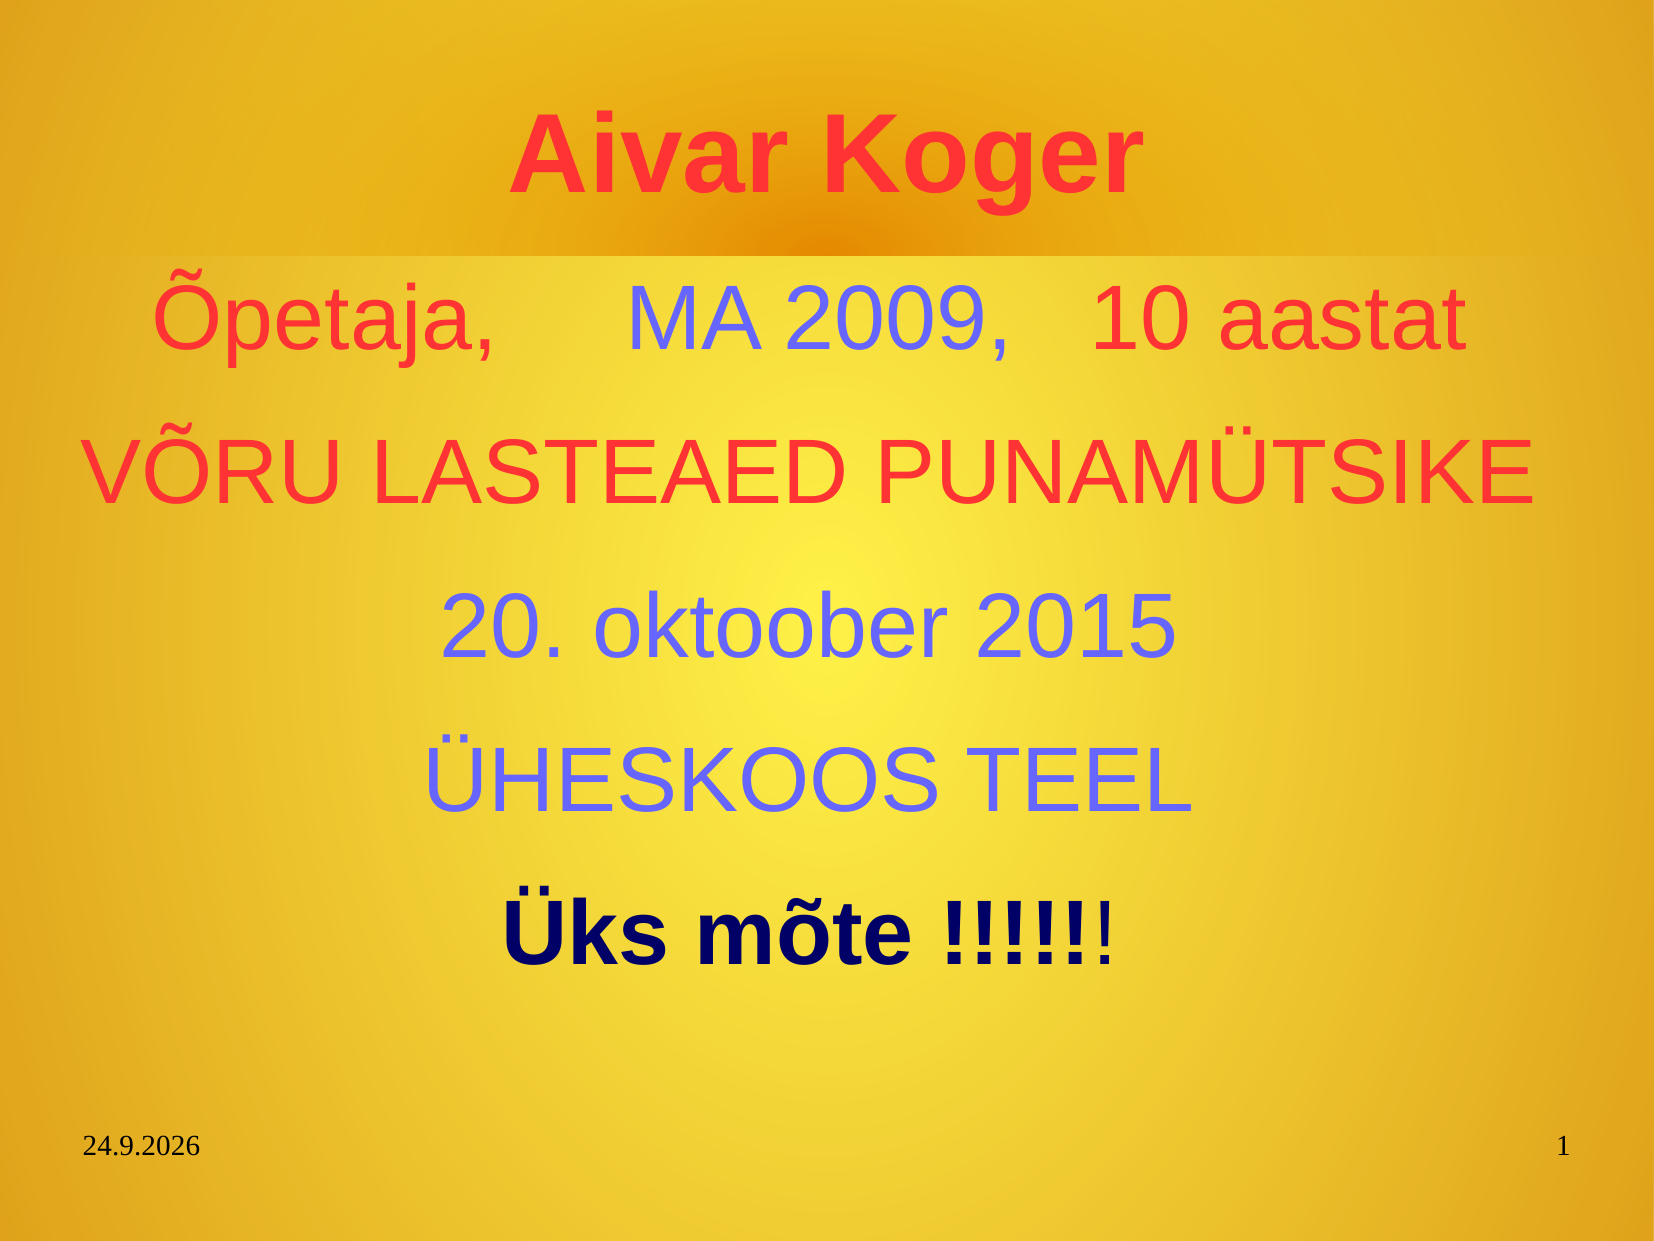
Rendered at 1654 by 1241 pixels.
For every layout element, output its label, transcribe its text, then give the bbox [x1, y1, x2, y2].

title Aivar Koger [82, 49, 1571, 257]
subtitle Õpetaja, MA 2009, 10 aastat VÕRU LASTEAED PUNAMÜTSIKE 20. oktoober 2015 ÜHESKOOS TEEL Üks mõte !!!!!! [65, 241, 1554, 1064]
